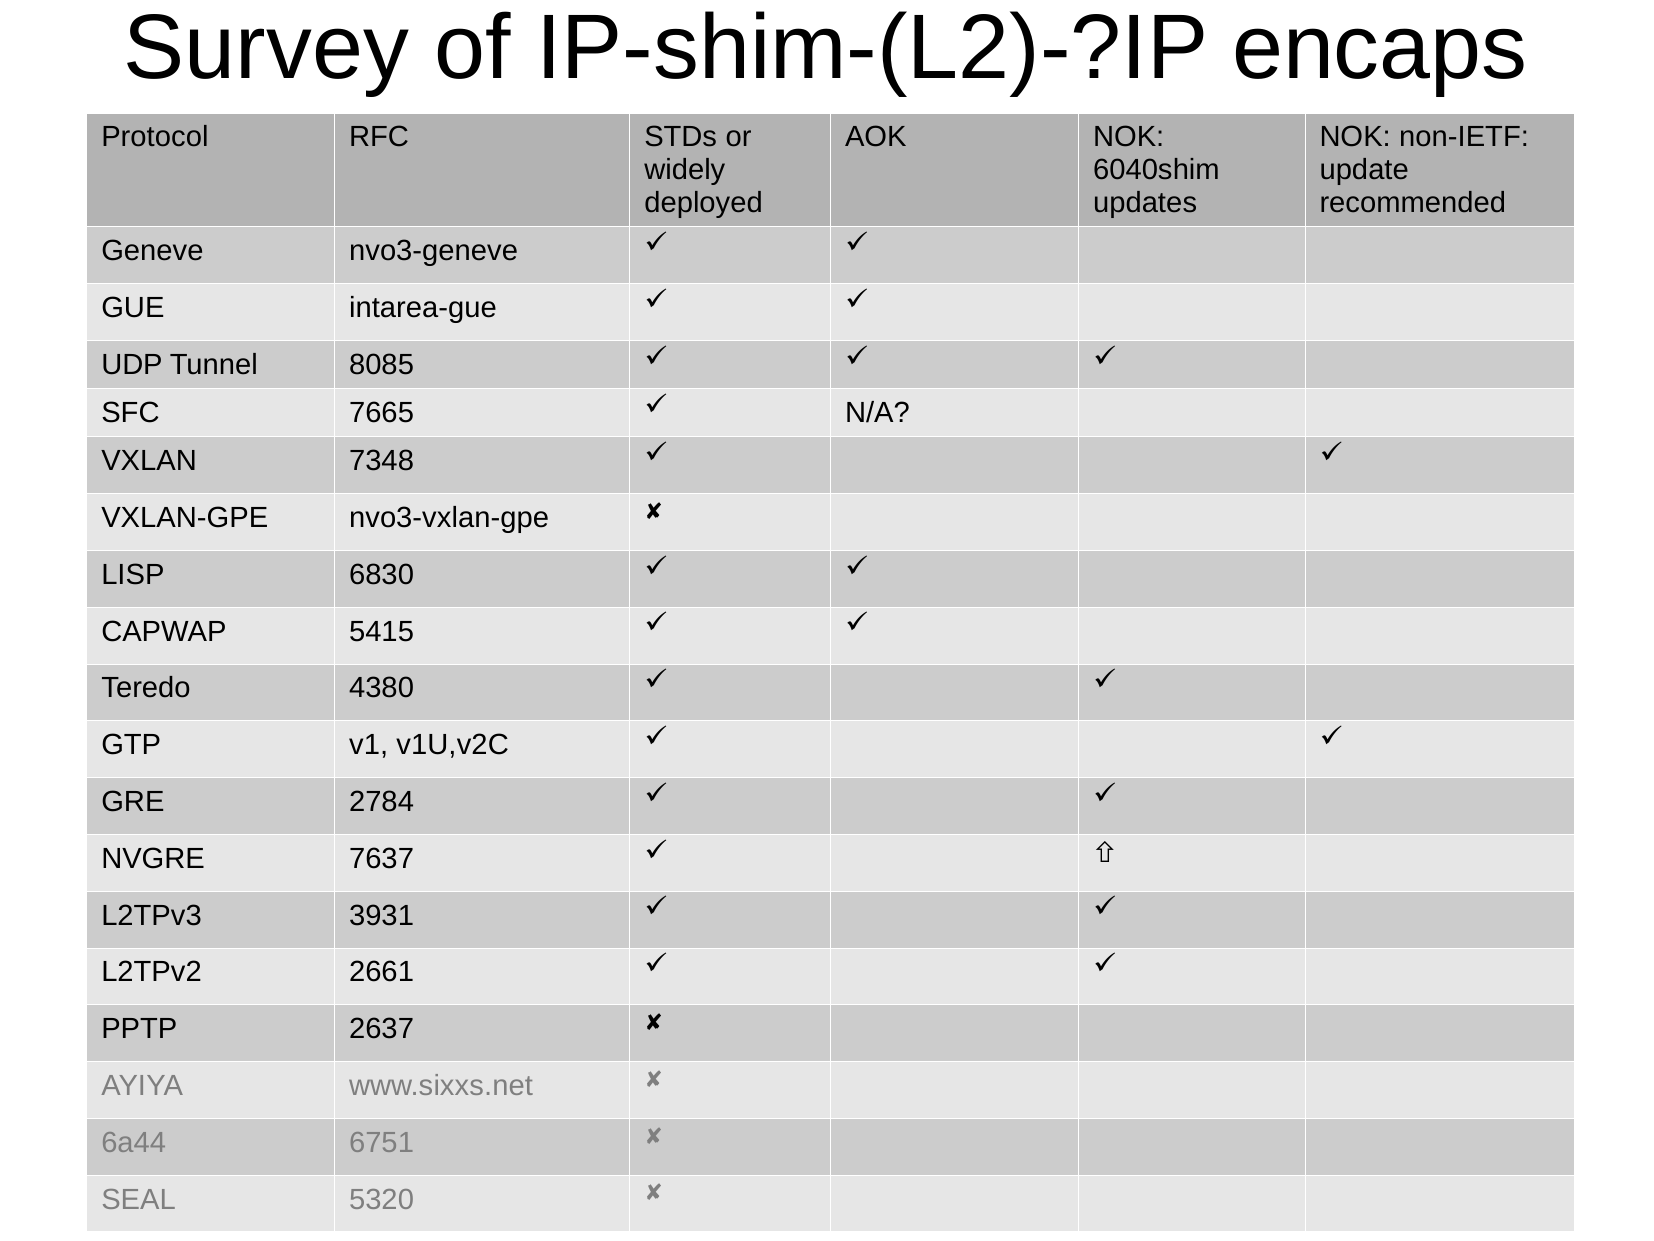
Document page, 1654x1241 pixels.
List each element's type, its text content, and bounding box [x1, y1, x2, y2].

table_cell L2TPv2 [87, 949, 334, 1004]
table_cell www.sixxs.net [335, 1062, 629, 1118]
table_cell [831, 1119, 1078, 1175]
table_cell intarea-gue [335, 284, 629, 340]
table_header RFC [335, 114, 629, 226]
table_cell 5320 [335, 1176, 629, 1231]
table_cell  [1079, 341, 1305, 388]
table_cell [1079, 437, 1305, 493]
table_cell CAPWAP [87, 608, 334, 664]
title Survey of IP-shim-(L2)-?IP encaps [82, 0, 1571, 151]
table_cell [1306, 227, 1574, 283]
table_cell [1306, 665, 1574, 720]
table_cell PPTP [87, 1005, 334, 1061]
table_cell  [630, 608, 830, 664]
table_cell Geneve [87, 227, 334, 283]
table_cell [831, 494, 1078, 550]
table_header STDs or widely deployed [630, 114, 830, 226]
table_cell Teredo [87, 665, 334, 720]
table_cell [831, 1005, 1078, 1061]
table_cell [1079, 227, 1305, 283]
table_cell AYIYA [87, 1062, 334, 1118]
table_cell  [1079, 949, 1305, 1004]
table_cell [1079, 1176, 1305, 1231]
table_header AOK [831, 114, 1078, 226]
table_cell [1079, 608, 1305, 664]
table_cell [831, 437, 1078, 493]
table_cell  [630, 778, 830, 834]
table_cell  [1306, 437, 1574, 493]
table_cell [831, 778, 1078, 834]
table_cell 3931 [335, 892, 629, 948]
table_cell 4380 [335, 665, 629, 720]
table_cell  [1079, 778, 1305, 834]
table_cell 5415 [335, 608, 629, 664]
table_cell [1306, 1005, 1574, 1061]
table_cell [1306, 1119, 1574, 1175]
table_cell [1306, 608, 1574, 664]
table_cell  [630, 835, 830, 891]
table_cell  [630, 227, 830, 283]
table_cell [1079, 551, 1305, 607]
table_cell  [831, 608, 1078, 664]
table_cell  [630, 1062, 830, 1118]
table_cell  [630, 389, 830, 436]
table_cell  [630, 284, 830, 340]
table_cell [1079, 494, 1305, 550]
table_cell [831, 1062, 1078, 1118]
table_cell  [630, 551, 830, 607]
table_cell [1306, 949, 1574, 1004]
table_cell  [1079, 892, 1305, 948]
table_cell  [1306, 721, 1574, 777]
table_cell  [630, 665, 830, 720]
table_cell L2TPv3 [87, 892, 334, 948]
table_cell 7348 [335, 437, 629, 493]
table_cell  [630, 494, 830, 550]
table_cell [1306, 1062, 1574, 1118]
table_cell [1306, 892, 1574, 948]
table_cell  [831, 284, 1078, 340]
table_cell 7665 [335, 389, 629, 436]
table_cell NVGRE [87, 835, 334, 891]
table_cell [831, 721, 1078, 777]
table_cell UDP Tunnel [87, 341, 334, 388]
table_cell GRE [87, 778, 334, 834]
table_cell N/A? [831, 389, 1078, 436]
table_cell [1306, 835, 1574, 891]
table_cell v1, v1U,v2C [335, 721, 629, 777]
table_cell  [630, 1005, 830, 1061]
table_cell 7637 [335, 835, 629, 891]
table_cell [1306, 389, 1574, 436]
table_cell VXLAN [87, 437, 334, 493]
table_cell nvo3-geneve [335, 227, 629, 283]
table_cell [1079, 721, 1305, 777]
table_cell [1079, 284, 1305, 340]
table_cell  [630, 1176, 830, 1231]
table_cell [831, 835, 1078, 891]
table_cell [1079, 1119, 1305, 1175]
table_cell [1079, 1062, 1305, 1118]
table_cell  [630, 892, 830, 948]
table_cell [831, 1176, 1078, 1231]
table_cell [1306, 551, 1574, 607]
table_cell [831, 949, 1078, 1004]
table_cell [831, 665, 1078, 720]
table_cell  [831, 341, 1078, 388]
table_cell [1079, 389, 1305, 436]
table_cell 2784 [335, 778, 629, 834]
table_header Protocol [87, 114, 334, 226]
table_cell SFC [87, 389, 334, 436]
table_cell GUE [87, 284, 334, 340]
table_cell GTP [87, 721, 334, 777]
table_cell [1306, 341, 1574, 388]
table_cell [1306, 1176, 1574, 1231]
table_cell  [630, 437, 830, 493]
table_cell SEAL [87, 1176, 334, 1231]
table_header NOK: 6040shim updates [1079, 114, 1305, 226]
table_header NOK: non-IETF: update recommended [1306, 114, 1574, 226]
table_cell  [630, 341, 830, 388]
table_cell LISP [87, 551, 334, 607]
table_cell  [630, 1119, 830, 1175]
table_cell [1306, 778, 1574, 834]
table_cell  [831, 227, 1078, 283]
table_cell 8085 [335, 341, 629, 388]
table_cell 6751 [335, 1119, 629, 1175]
table_cell nvo3-vxlan-gpe [335, 494, 629, 550]
table_cell 2661 [335, 949, 629, 1004]
table_cell  [831, 551, 1078, 607]
table_cell 2637 [335, 1005, 629, 1061]
table_cell 6a44 [87, 1119, 334, 1175]
table_cell  [630, 721, 830, 777]
table_cell [1306, 284, 1574, 340]
table_cell [1306, 494, 1574, 550]
table_cell 6830 [335, 551, 629, 607]
table_cell [831, 892, 1078, 948]
table_cell [1079, 1005, 1305, 1061]
table_cell  [1079, 835, 1305, 891]
table_cell  [1079, 665, 1305, 720]
table_cell VXLAN-GPE [87, 494, 334, 550]
table_cell  [630, 949, 830, 1004]
